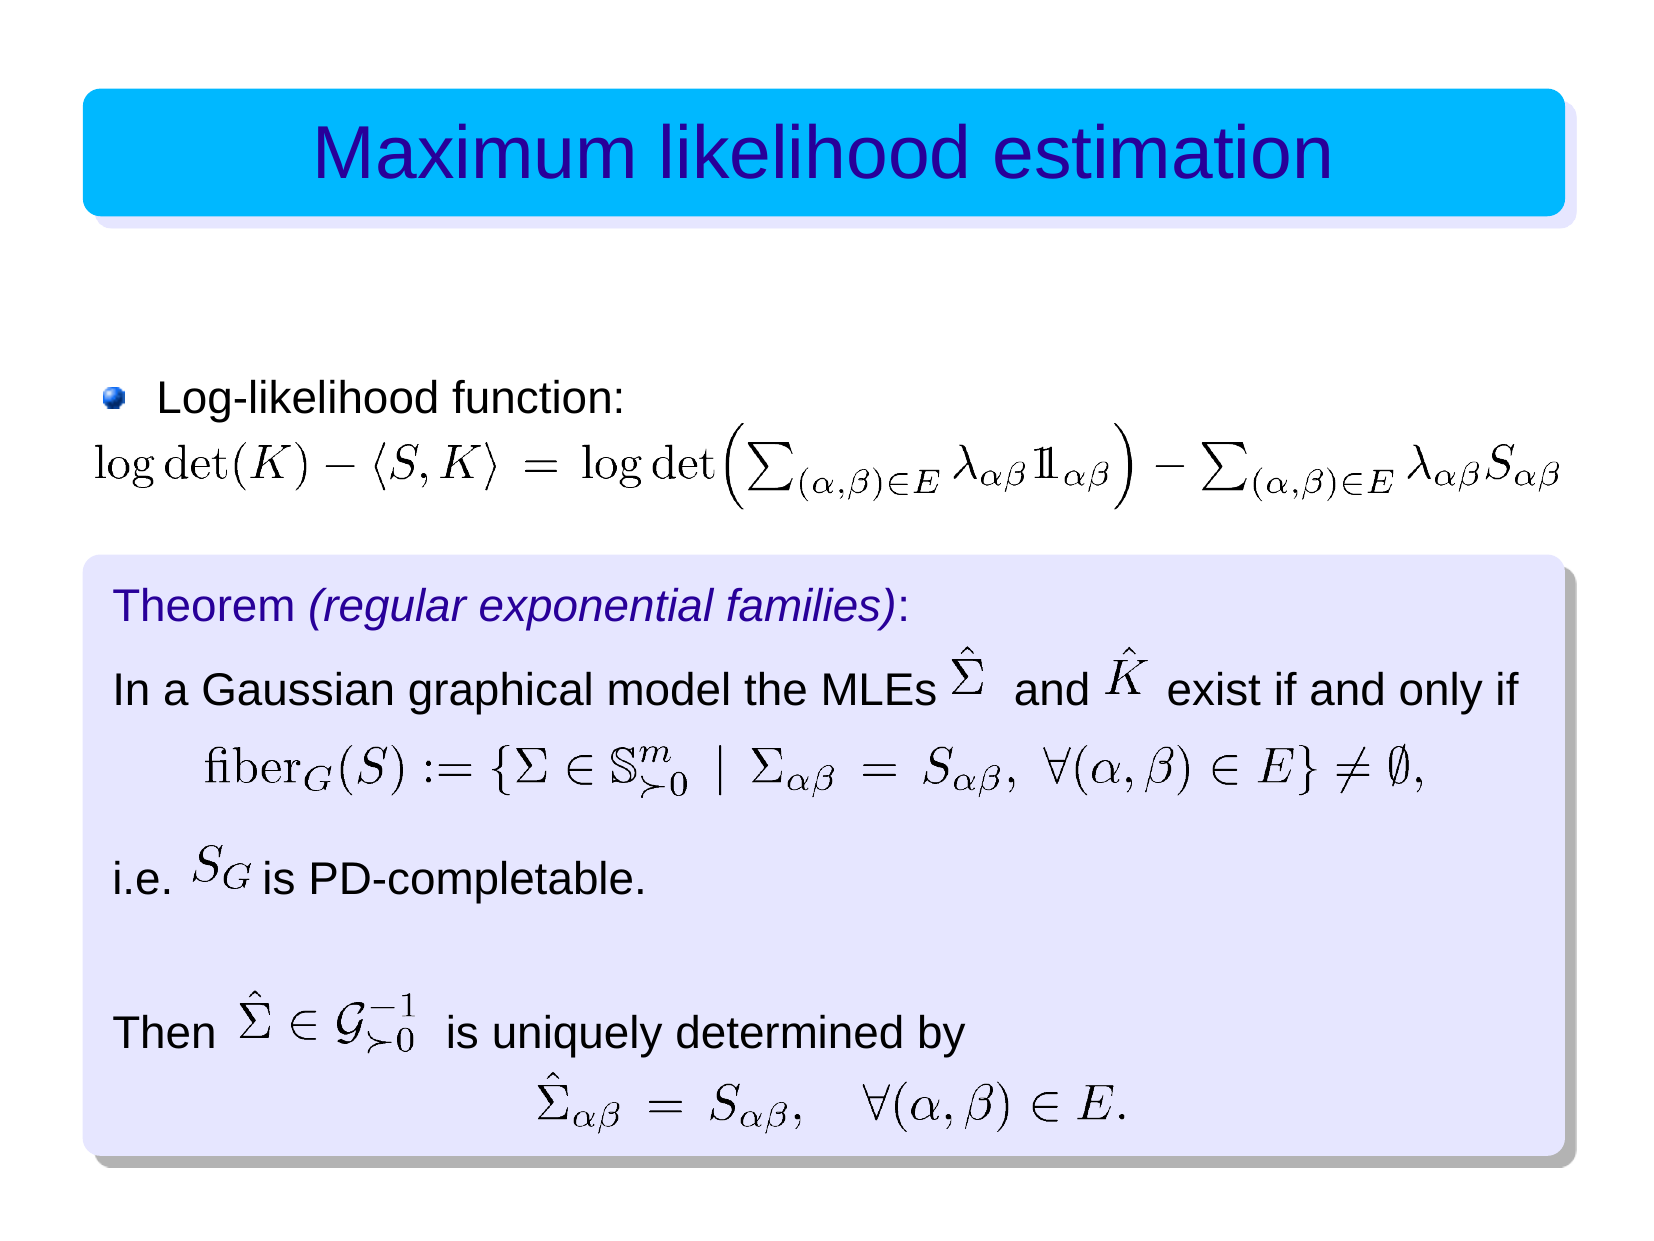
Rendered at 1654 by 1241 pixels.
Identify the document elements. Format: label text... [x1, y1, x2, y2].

picture [186, 842, 262, 893]
picture [233, 984, 424, 1060]
title Theorem (regular exponential families): In a Gaussian graphical model the MLEs and exist if and only if i.e. is PD-completable. Then is uniquely determined by [82, 558, 1565, 1152]
picture [1099, 641, 1160, 702]
picture [945, 640, 991, 701]
picture [531, 1065, 1137, 1136]
picture [90, 417, 1567, 514]
list Log-likelihood function: [82, 346, 1571, 569]
title Maximum likelihood estimation [82, 88, 1566, 217]
picture [200, 739, 1430, 805]
